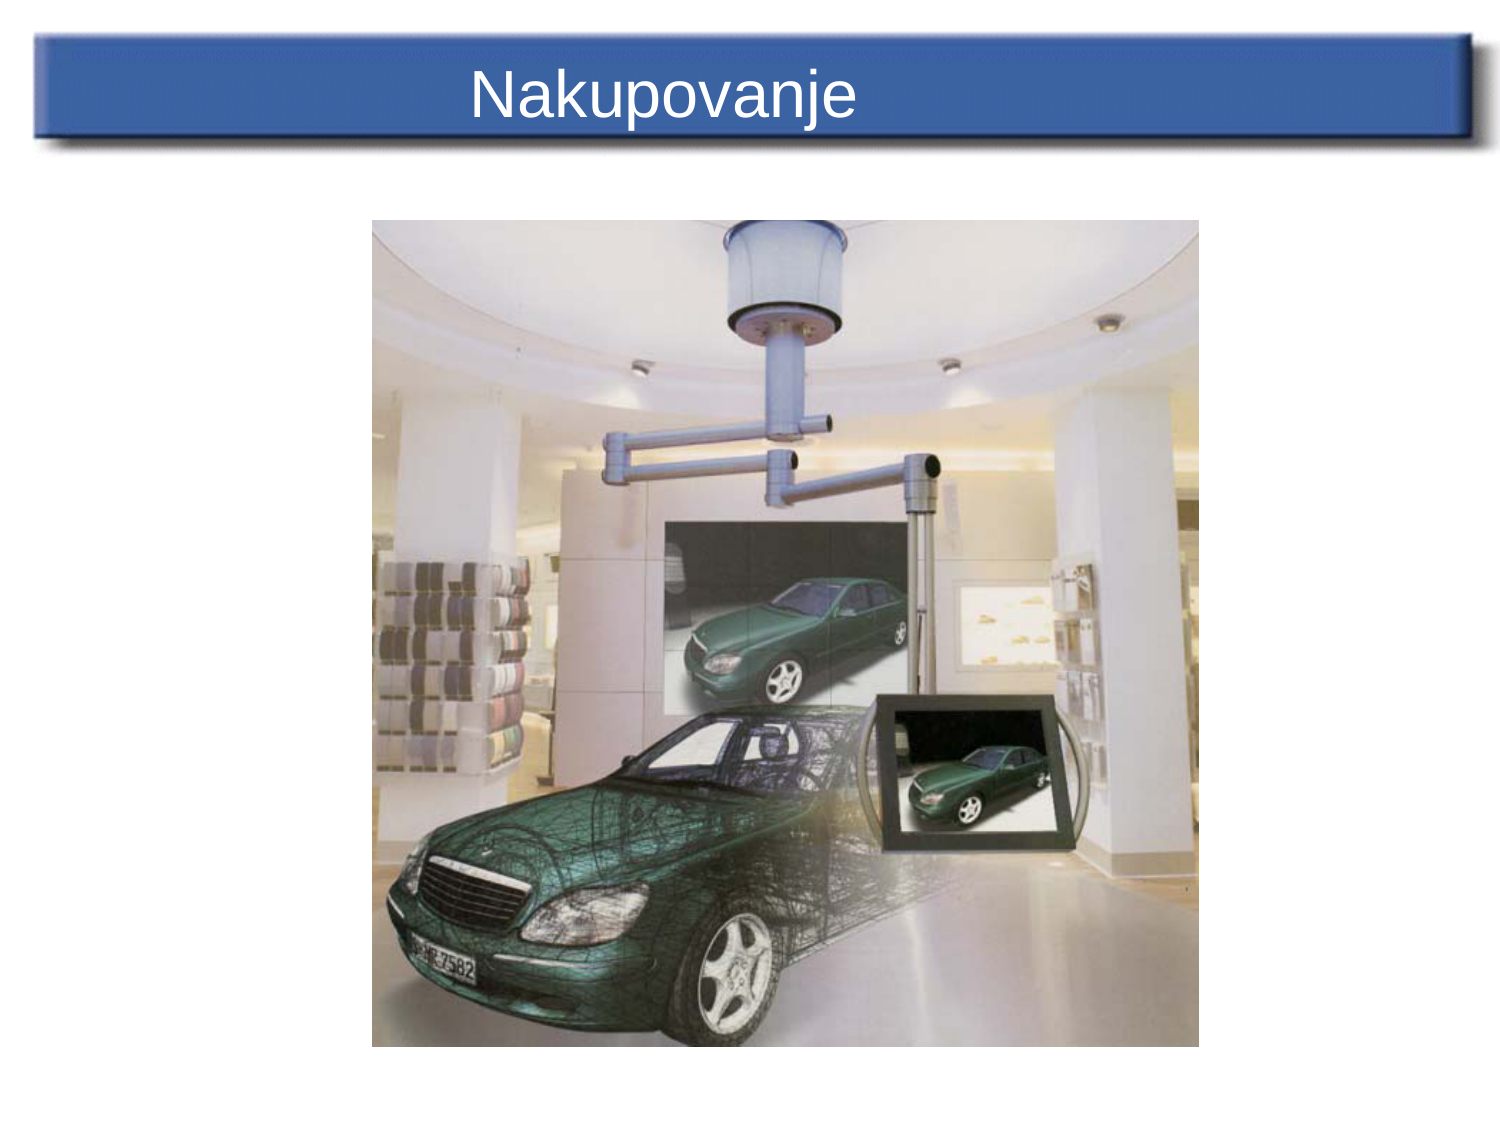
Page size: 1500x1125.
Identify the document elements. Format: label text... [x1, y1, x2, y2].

text_box Nakupovanje [454, 42, 874, 139]
picture [32, 30, 1500, 158]
picture [372, 220, 1199, 1047]
